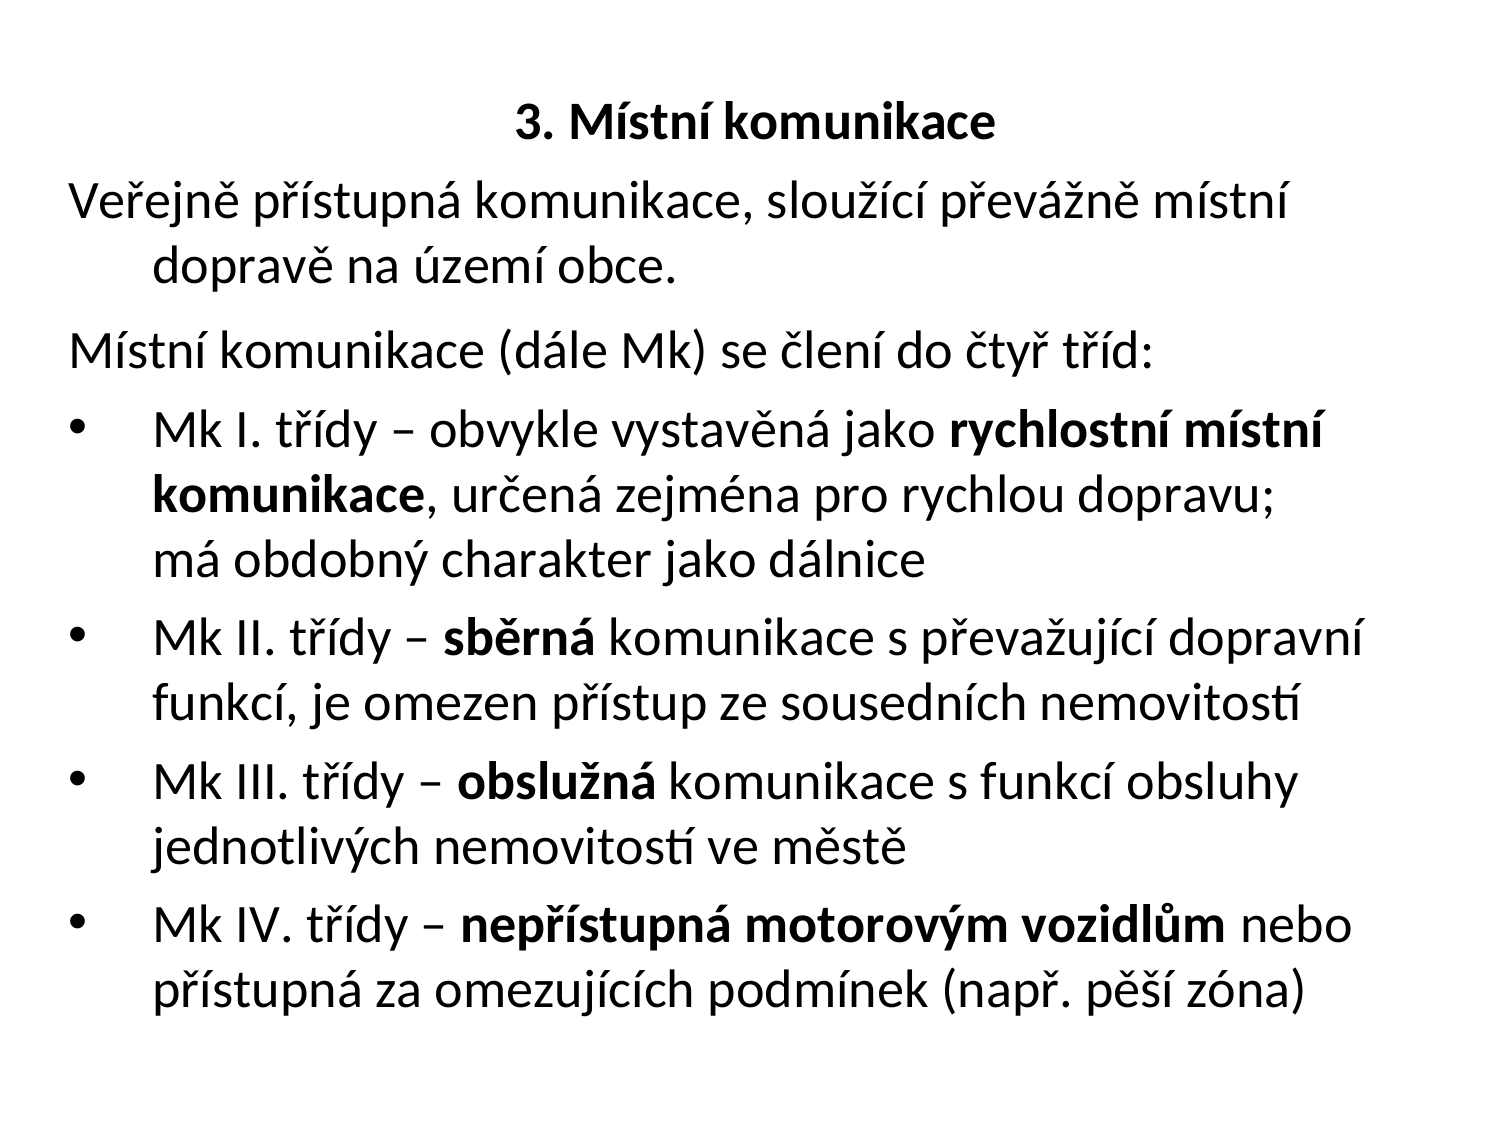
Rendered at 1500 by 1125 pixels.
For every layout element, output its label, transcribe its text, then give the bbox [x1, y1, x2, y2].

list 3. Místní komunikace Veřejně přístupná komunikace, sloužící převážně místní dopravě na území obce. Místní komunikace (dále Mk) se člení do čtyř tříd: Mk I. třídy – obvykle vystavěná jako rychlostní místní komunikace, určená zejména pro rychlou dopravu; má obdobný charakter jako dálnice Mk II. třídy – sběrná komunikace s převažující dopravní funkcí, je omezen přístup ze sousedních nemovitostí Mk III. třídy – obslužná komunikace s funkcí obsluhy jednotlivých nemovitostí ve městě Mk IV. třídy – nepřístupná motorovým vozidlům nebo přístupná za omezujících podmínek (např. pěší zóna) [53, 78, 1459, 1125]
